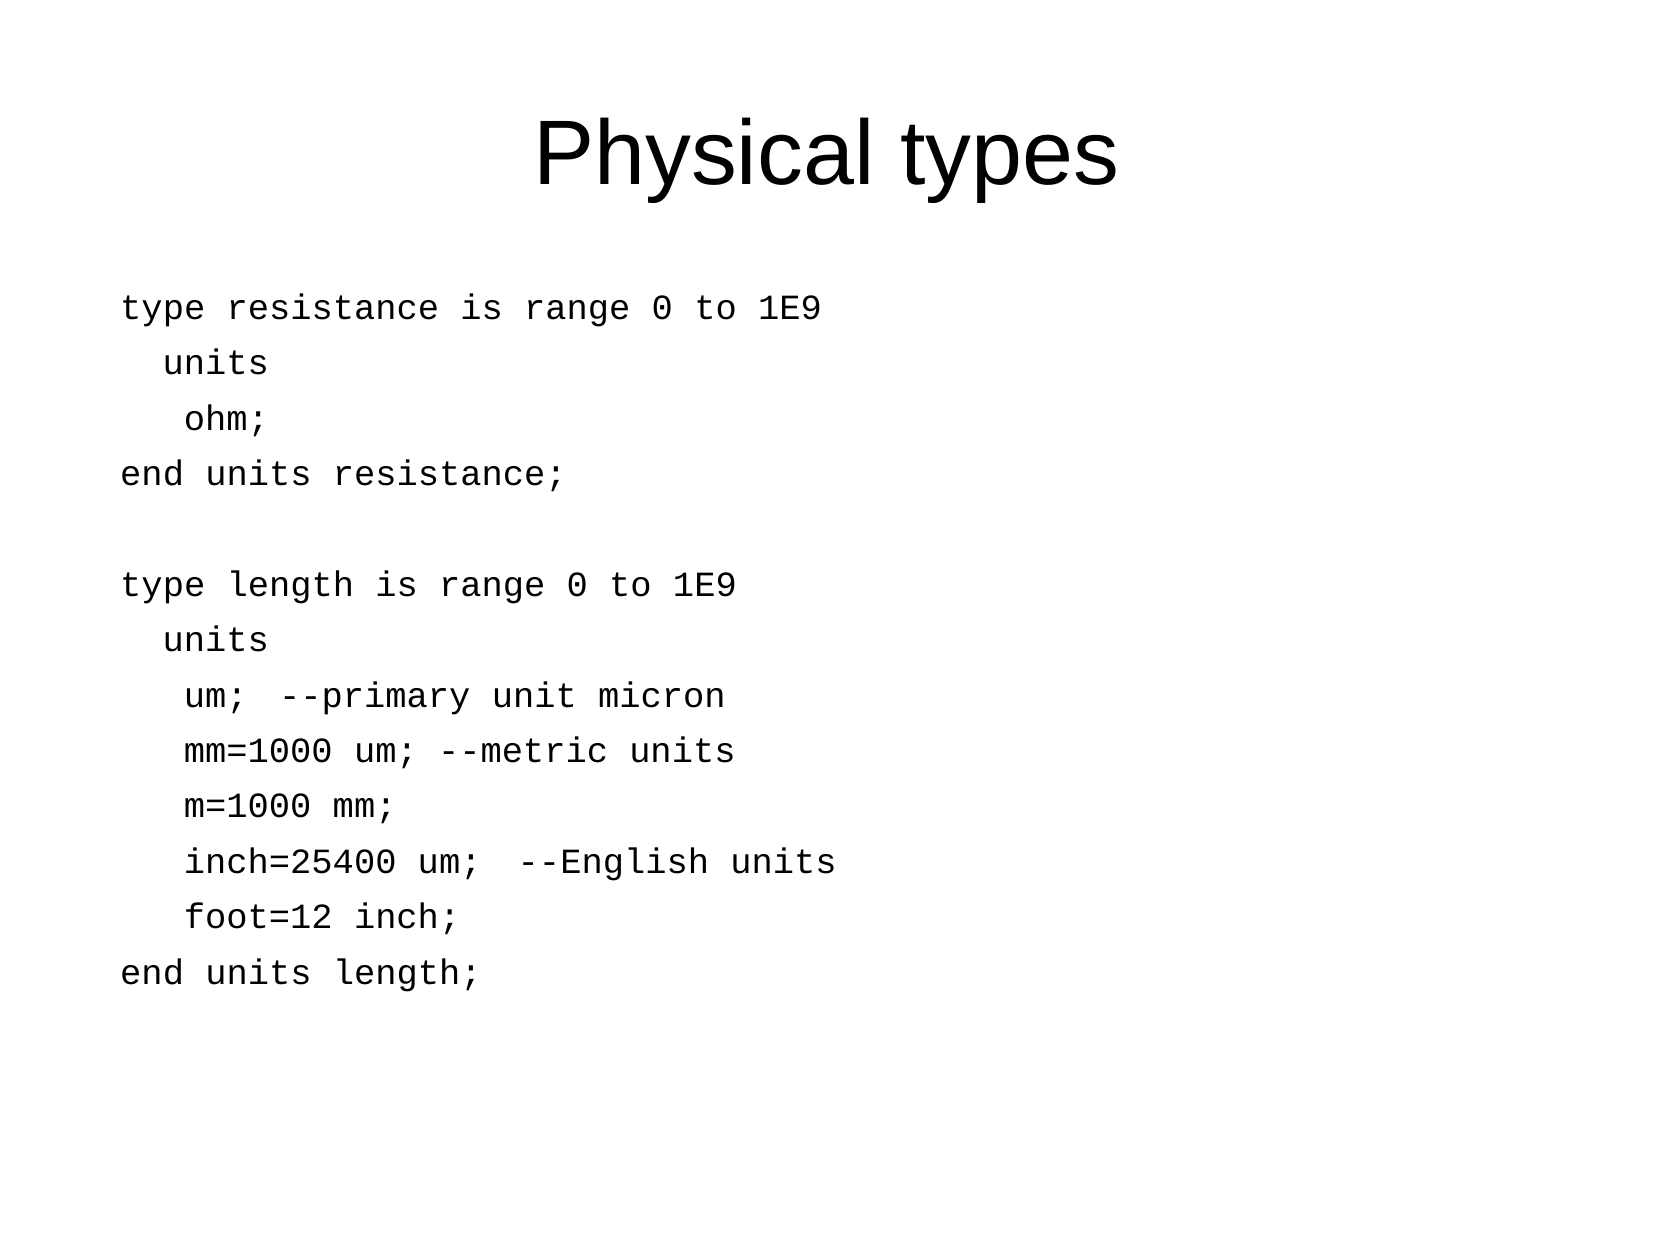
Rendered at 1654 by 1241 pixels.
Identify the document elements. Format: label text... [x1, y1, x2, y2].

title Physical types [82, 49, 1571, 257]
list type resistance is range 0 to 1E9 units ohm; end units resistance; type length is range 0 to 1E9 units um; --primary unit micron mm=1000 um; --metric units m=1000 mm; inch=25400 um; --English units foot=12 inch; end units length; [82, 290, 1571, 1010]
